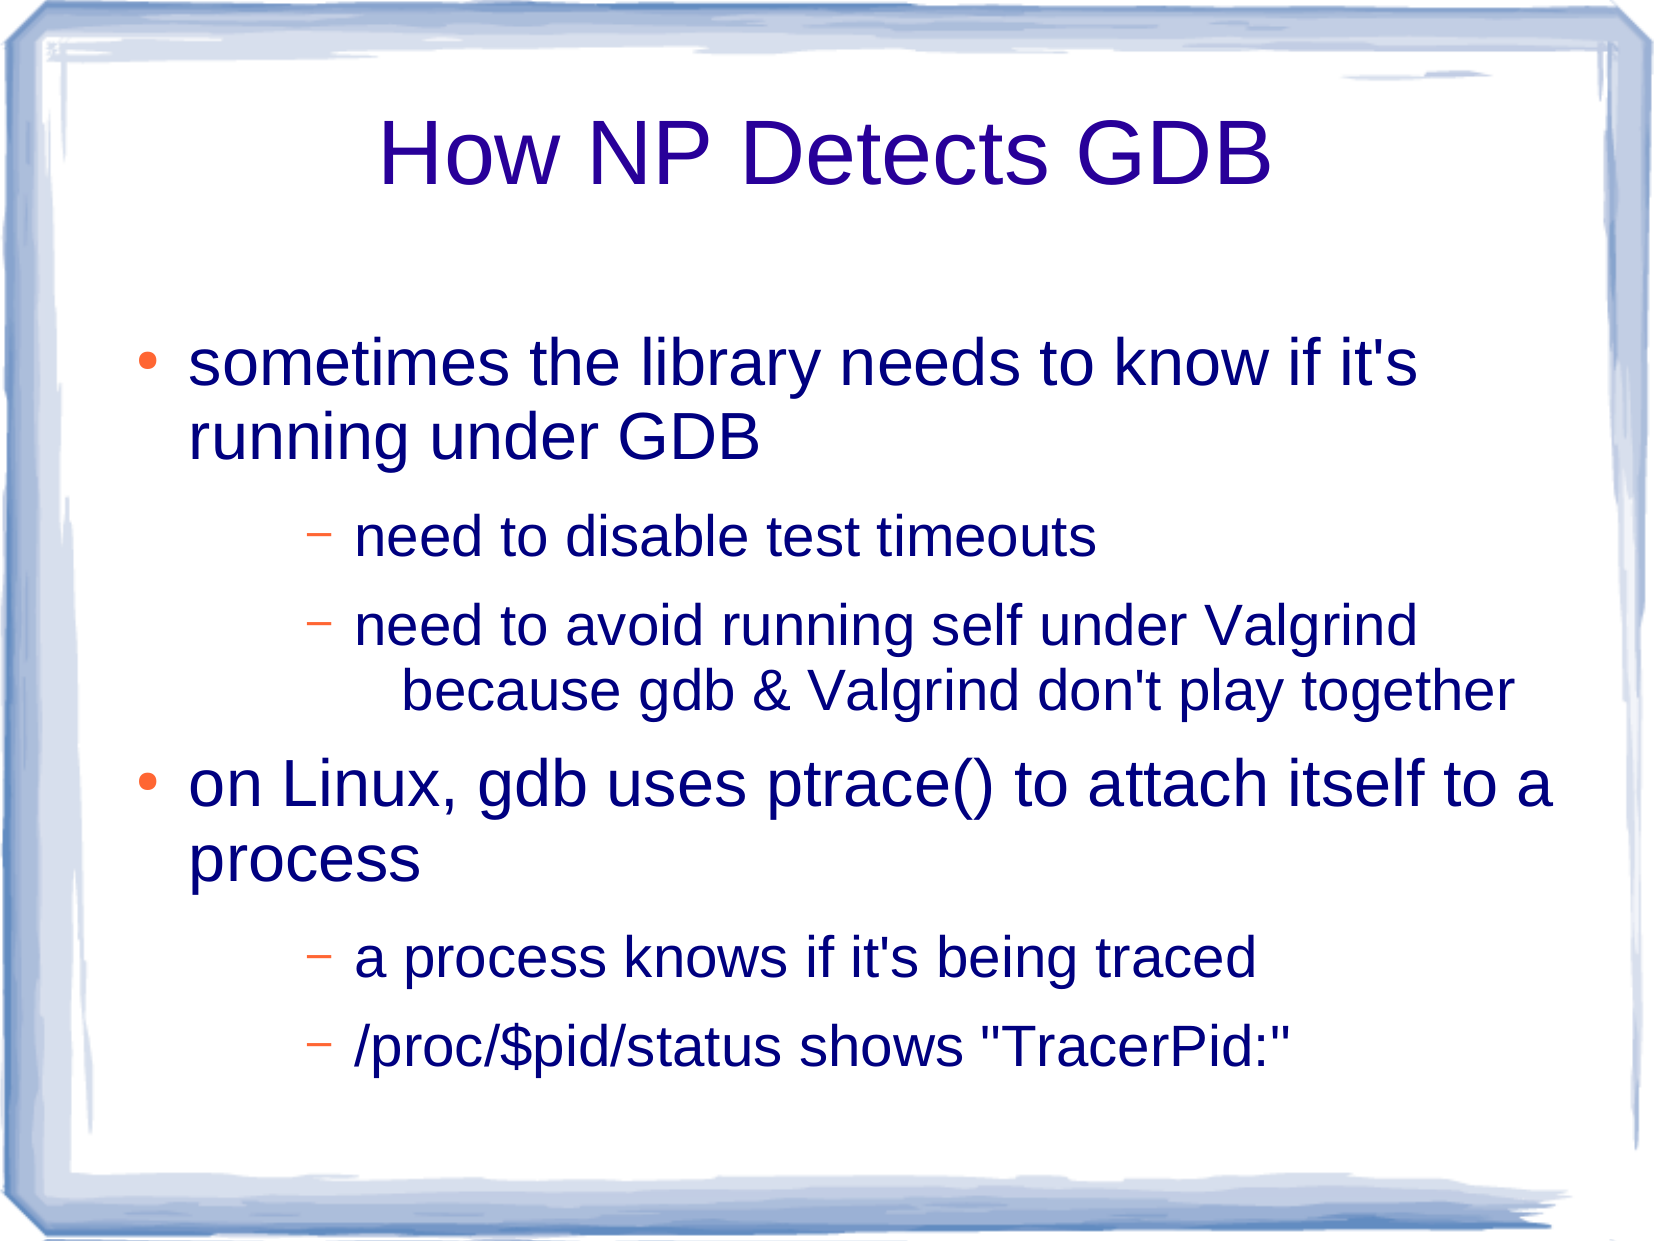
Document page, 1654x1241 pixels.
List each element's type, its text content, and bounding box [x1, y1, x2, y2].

title How NP Detects GDB [82, 56, 1571, 250]
list sometimes the library needs to know if it's running under GDB need to disable test timeouts need to avoid running self under Valgrind because gdb & Valgrind don't play together on Linux, gdb uses ptrace() to attach itself to a process a process knows if it's being traced /proc/$pid/status shows "TracerPid:" [118, 324, 1571, 1129]
picture [0, 0, 1654, 1241]
